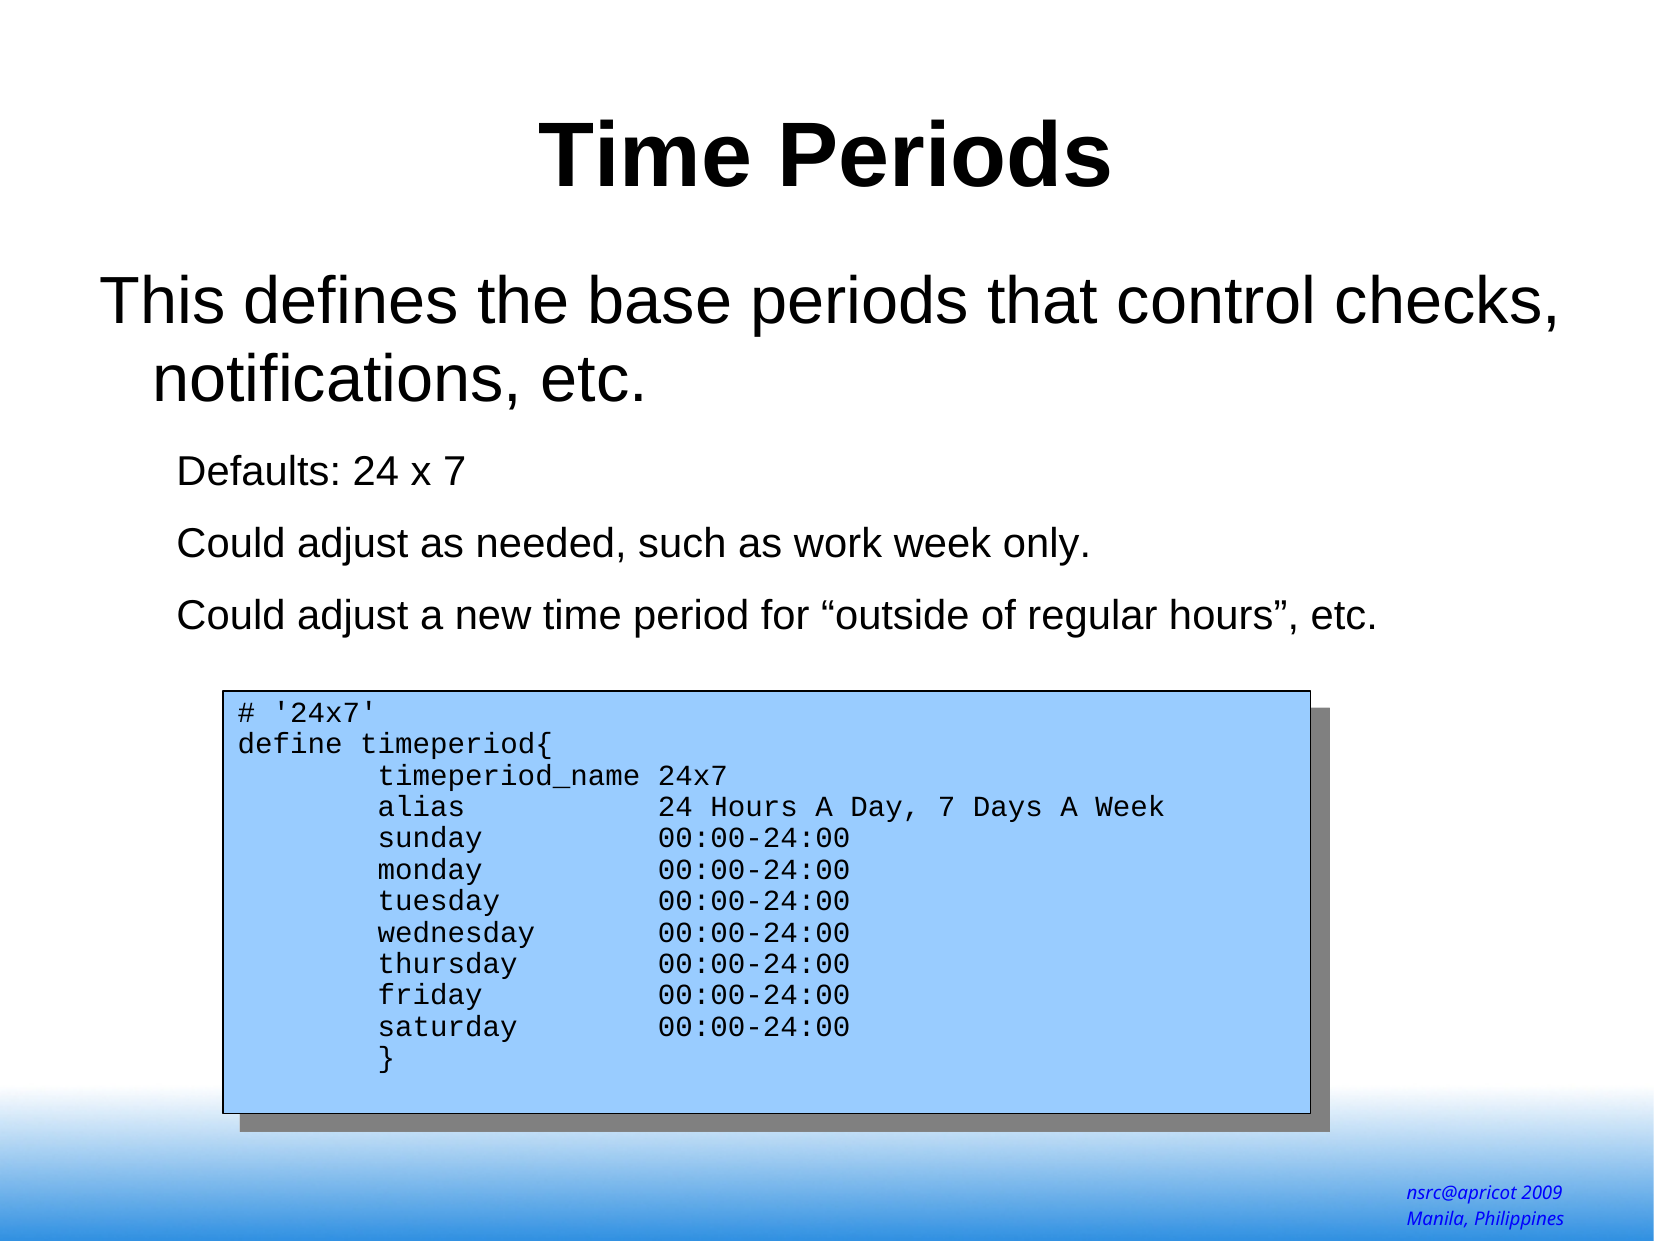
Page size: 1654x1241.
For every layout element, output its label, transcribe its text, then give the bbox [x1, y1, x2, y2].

text_box # '24x7' define timeperiod{ timeperiod_name 24x7 alias 24 Hours A Day, 7 Days A Week sunday 00:00-24:00 monday 00:00-24:00 tuesday 00:00-24:00 wednesday 00:00-24:00 thursday 00:00-24:00 friday 00:00-24:00 saturday 00:00-24:00 } [222, 690, 1311, 1114]
title Time Periods [82, 49, 1571, 257]
picture [0, 1083, 1654, 1241]
list This defines the base periods that control checks, notifications, etc. Defaults: 24 x 7 Could adjust as needed, such as work week only. Could adjust a new time period for “outside of regular hours”, etc. [82, 260, 1571, 661]
